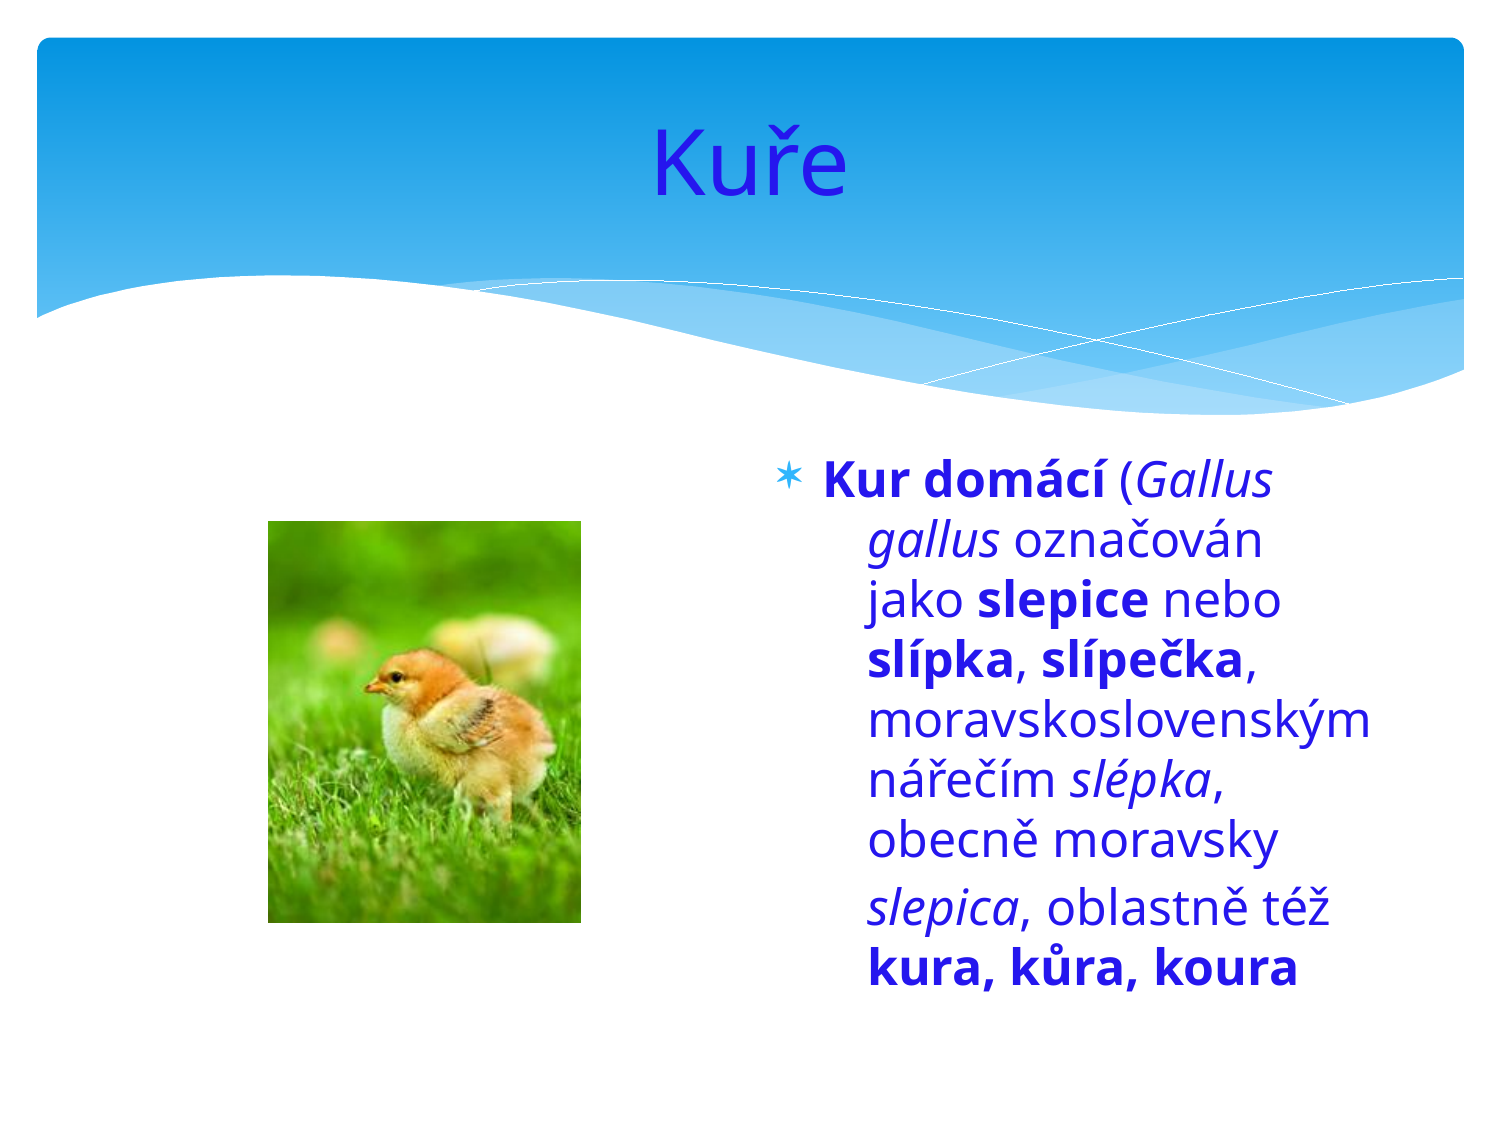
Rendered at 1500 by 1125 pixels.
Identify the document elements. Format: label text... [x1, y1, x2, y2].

title Kuře [75, 55, 1426, 262]
list Kur domácí (Gallus gallus označován jako slepice nebo slípka, slípečka, moravskoslovenským nářečím slépka, obecně moravsky slepica, oblastně též kura, kůra, koura [761, 439, 1389, 1006]
picture [268, 521, 581, 924]
